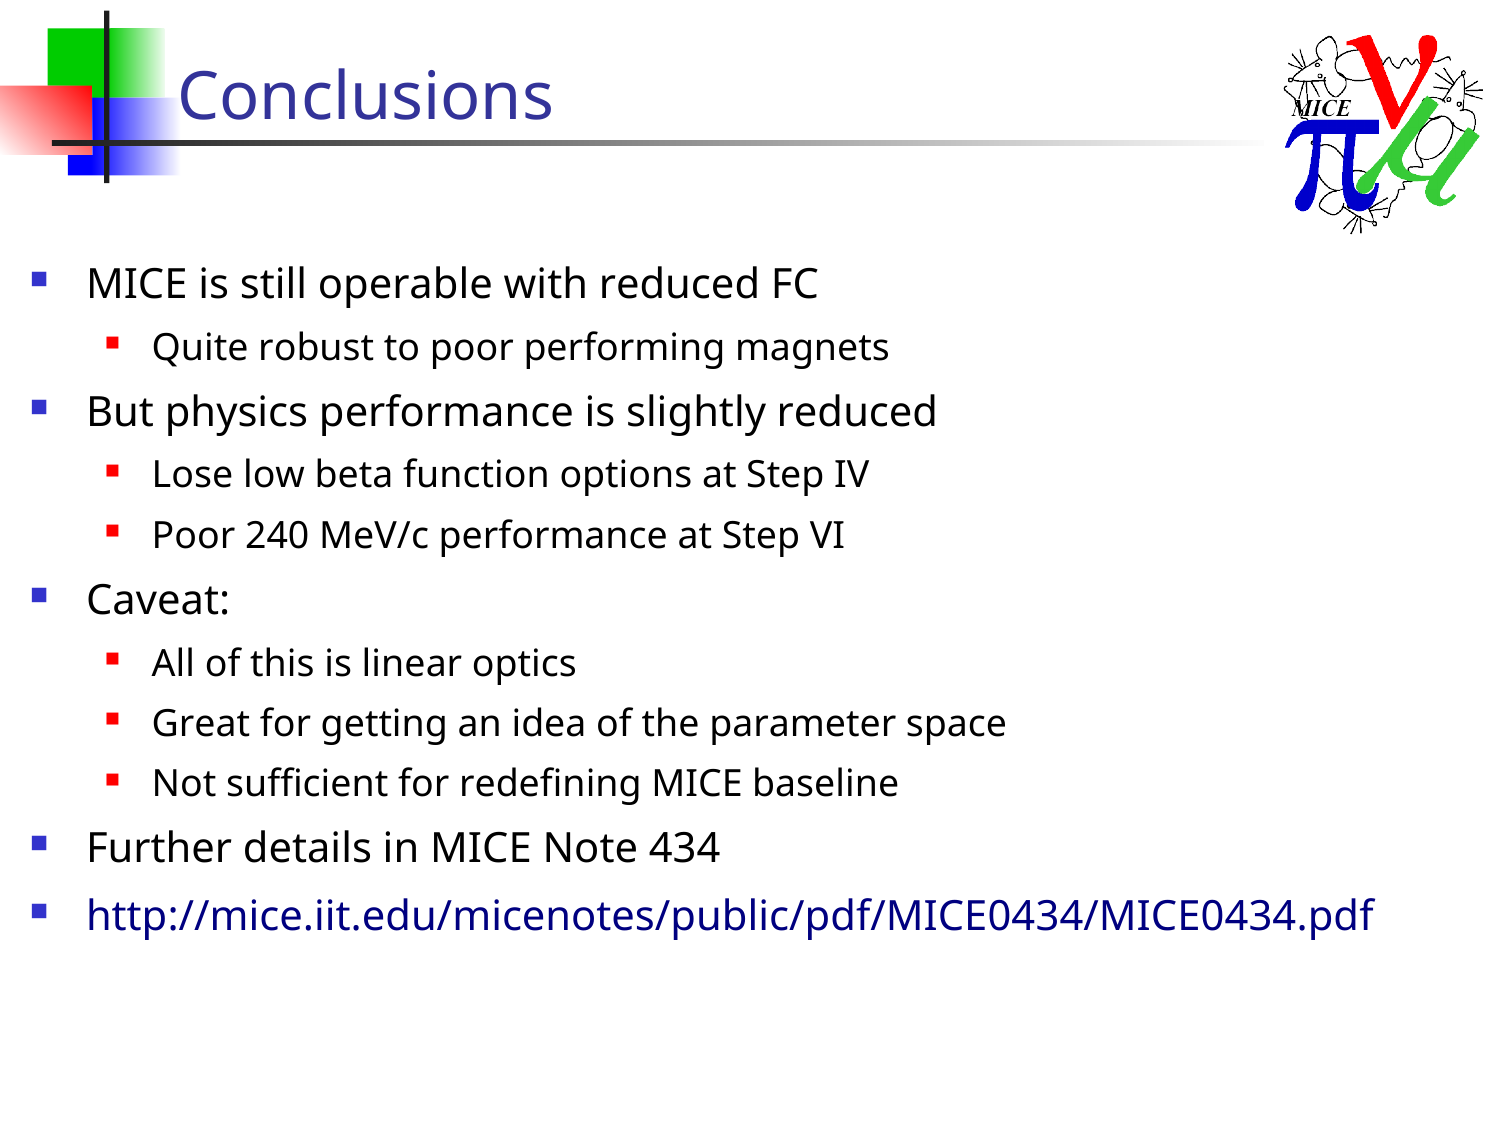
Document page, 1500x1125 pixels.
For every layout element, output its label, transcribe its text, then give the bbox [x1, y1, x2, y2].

picture [1264, 5, 1500, 251]
title Conclusions [162, 0, 1441, 188]
list MICE is still operable with reduced FC Quite robust to poor performing magnets But physics performance is slightly reduced Lose low beta function options at Step IV Poor 240 MeV/c performance at Step VI Caveat: All of this is linear optics Great for getting an idea of the parameter space Not sufficient for redefining MICE baseline Further details in MICE Note 434 http://mice.iit.edu/micenotes/public/pdf/MICE0434/MICE0434.pdf [15, 246, 1484, 863]
